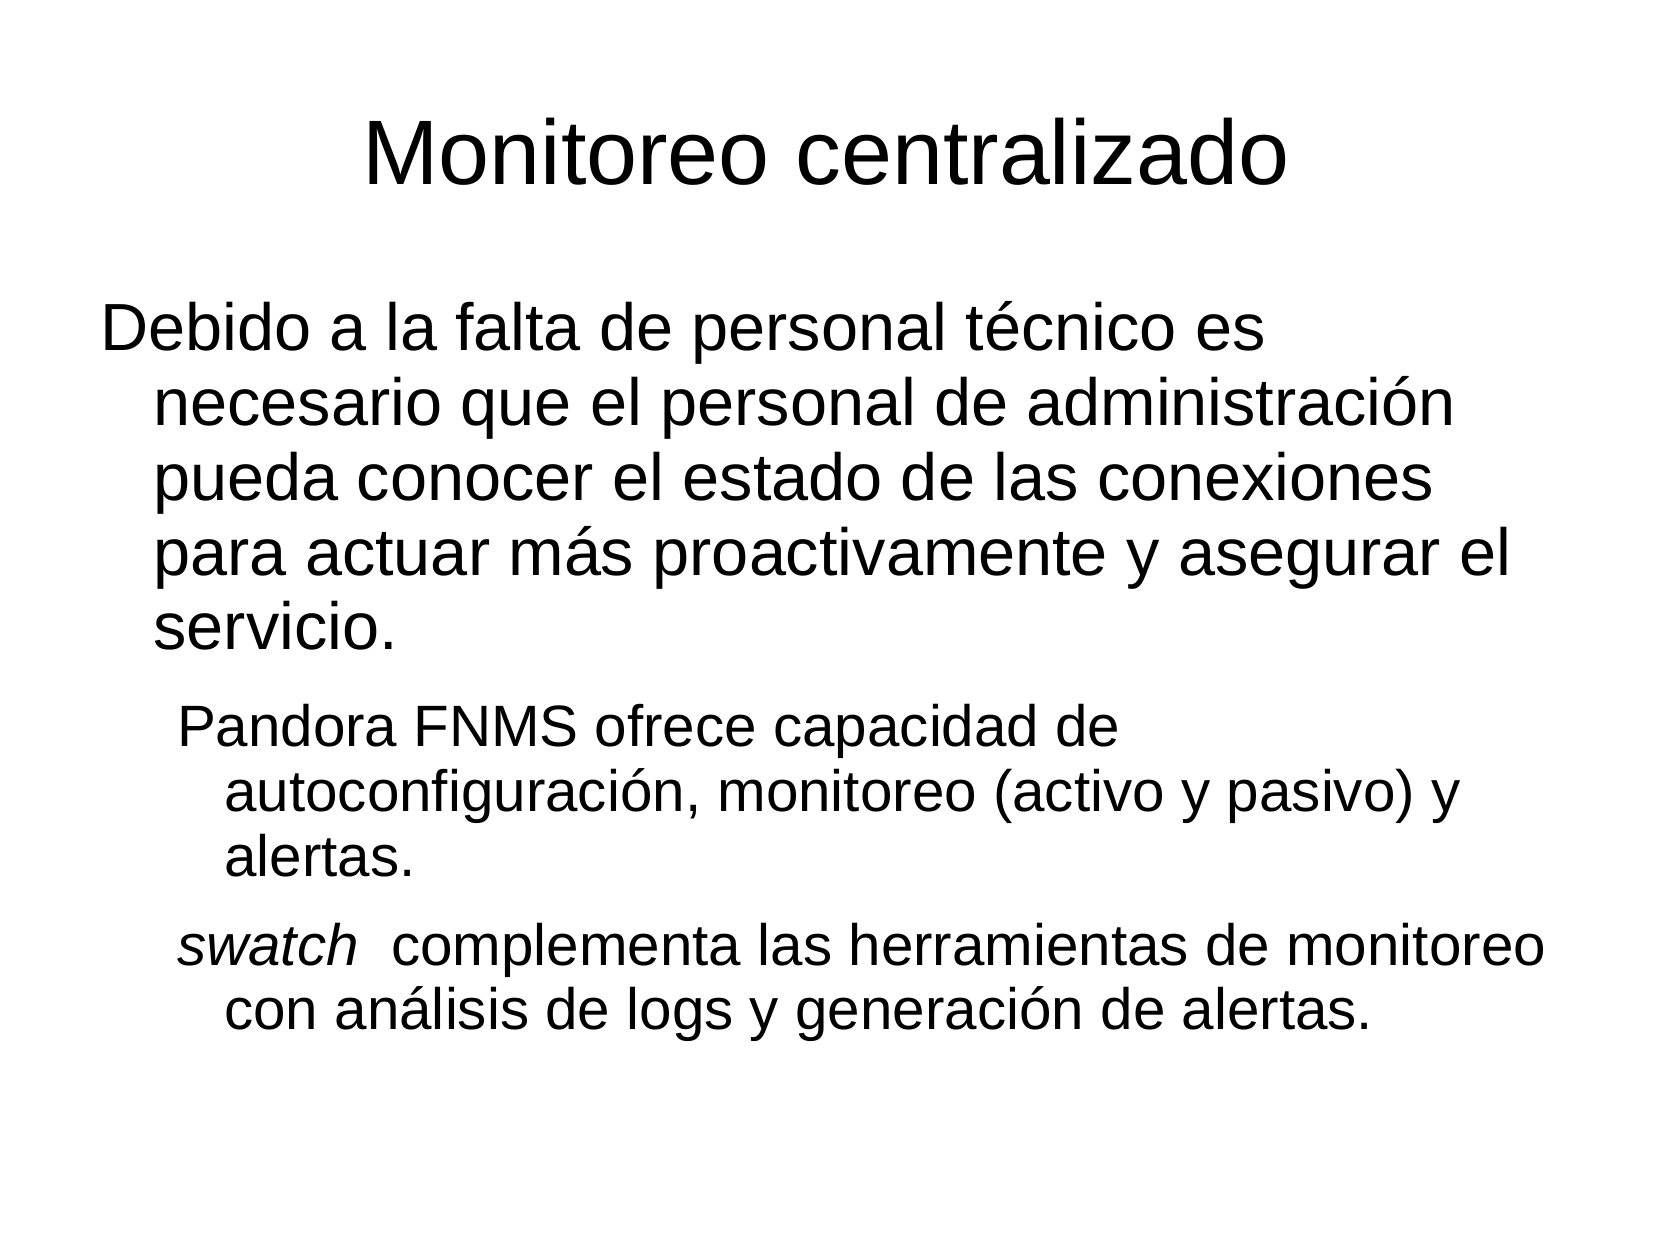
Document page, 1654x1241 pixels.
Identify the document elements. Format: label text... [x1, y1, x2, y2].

list Debido a la falta de personal técnico es necesario que el personal de administración pueda conocer el estado de las conexiones para actuar más proactivamente y asegurar el servicio. Pandora FNMS ofrece capacidad de autoconfiguración, monitoreo (activo y pasivo) y alertas. swatch complementa las herramientas de monitoreo con análisis de logs y generación de alertas. [82, 290, 1571, 1108]
title Monitoreo centralizado [82, 56, 1571, 250]
